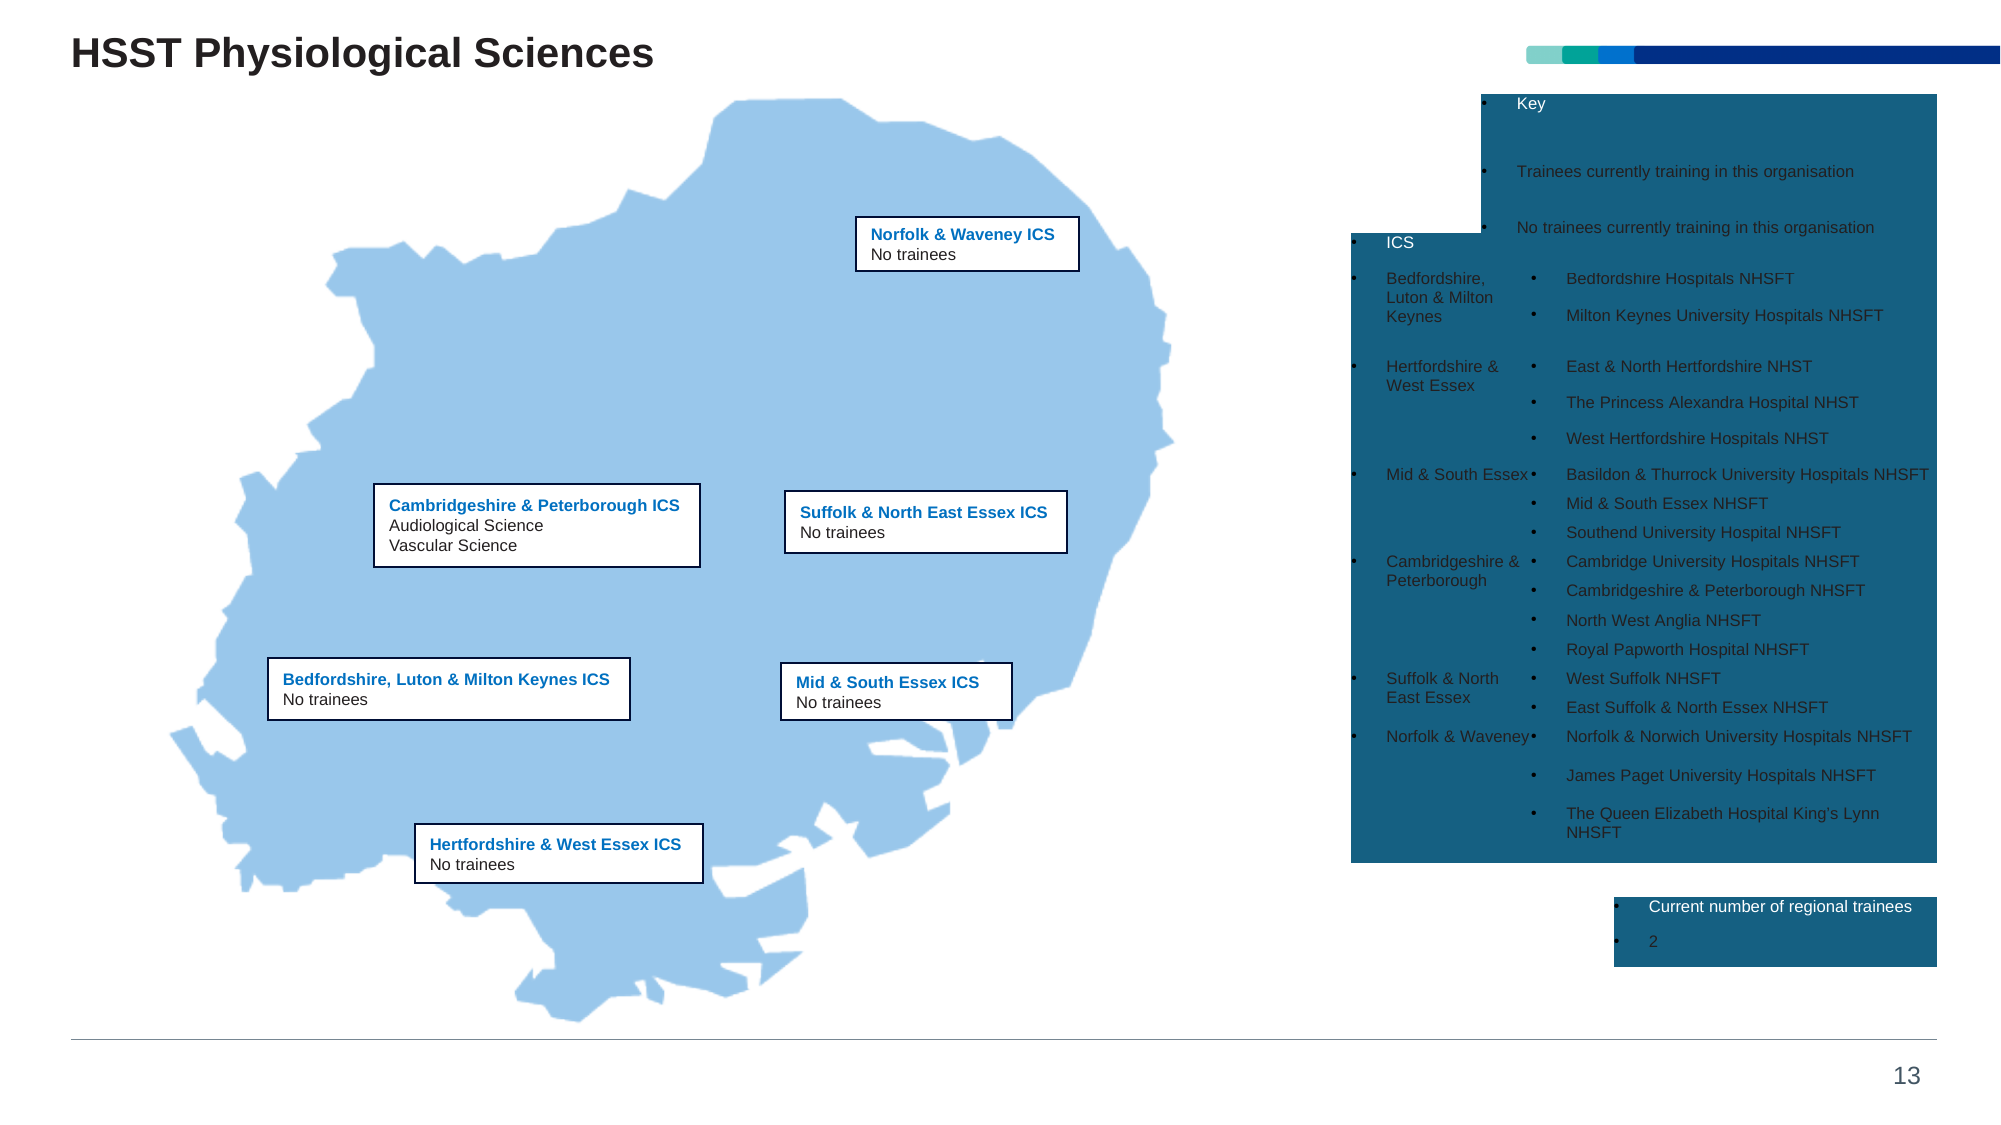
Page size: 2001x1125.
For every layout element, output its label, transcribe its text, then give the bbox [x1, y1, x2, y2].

table_cell Southend University Hospital NHSFT [1531, 523, 1937, 553]
table_cell [1880, 163, 1937, 218]
table_cell 2 [1614, 932, 1937, 967]
table_header ICS [1351, 233, 1481, 270]
table_cell James Paget University Hospitals NHSFT [1531, 766, 1937, 804]
table_cell Suffolk & North East Essex [1351, 669, 1531, 728]
table_cell Hertfordshire & West Essex [1351, 357, 1531, 465]
table_header Key [1481, 94, 1880, 163]
table_cell Bedfordshire, Luton & Milton Keynes [1351, 270, 1531, 357]
table_cell Royal Papworth Hospital NHSFT [1531, 640, 1937, 669]
table_header [1880, 94, 1937, 163]
table_cell Cambridge University Hospitals NHSFT [1531, 553, 1937, 582]
table_cell Mid & South Essex [1351, 465, 1531, 553]
table_header Current number of regional trainees [1614, 897, 1937, 932]
table_cell Mid & South Essex NHSFT [1531, 494, 1937, 523]
table_cell West Suffolk NHSFT [1531, 669, 1937, 698]
table_cell Cambridgeshire & Peterborough NHSFT [1531, 582, 1937, 611]
text_box Mid & South Essex ICS No trainees [781, 663, 1012, 720]
text_box Hertfordshire & West Essex ICS No trainees [415, 824, 703, 883]
table_cell North West Anglia NHSFT [1531, 611, 1937, 640]
table_cell No trainees currently training in this organisation [1481, 218, 1880, 273]
text_box Norfolk & Waveney ICS No trainees [856, 217, 1079, 271]
text_box Bedfordshire, Luton & Milton Keynes ICS No trainees [268, 658, 630, 720]
table_cell Trainees currently training in this organisation [1481, 163, 1880, 218]
table_cell West Hertfordshire Hospitals NHST [1531, 430, 1937, 465]
table_cell [1880, 218, 1937, 273]
table_cell Cambridgeshire & Peterborough [1351, 553, 1531, 669]
table_cell East Suffolk & North Essex NHSFT [1531, 698, 1937, 728]
table_cell The Princess Alexandra Hospital NHST [1531, 393, 1937, 430]
table_cell Bedfordshire Hospitals NHSFT [1531, 273, 1937, 306]
table_cell The Queen Elizabeth Hospital King’s Lynn NHSFT [1531, 804, 1937, 863]
table_cell East & North Hertfordshire NHST [1531, 357, 1937, 393]
picture [150, 84, 1195, 1041]
text_box Suffolk & North East Essex ICS No trainees [785, 491, 1067, 553]
title HSST Physiological Sciences [70, 32, 1513, 79]
table_cell Norfolk & Norwich University Hospitals NHSFT [1531, 728, 1937, 766]
table_cell Basildon & Thurrock University Hospitals NHSFT [1531, 465, 1937, 494]
text_box Cambridgeshire & Peterborough ICS Audiological Science Vascular Science [374, 484, 700, 567]
table_cell Norfolk & Waveney [1351, 728, 1531, 863]
table_cell Milton Keynes University Hospitals NHSFT [1531, 306, 1937, 357]
